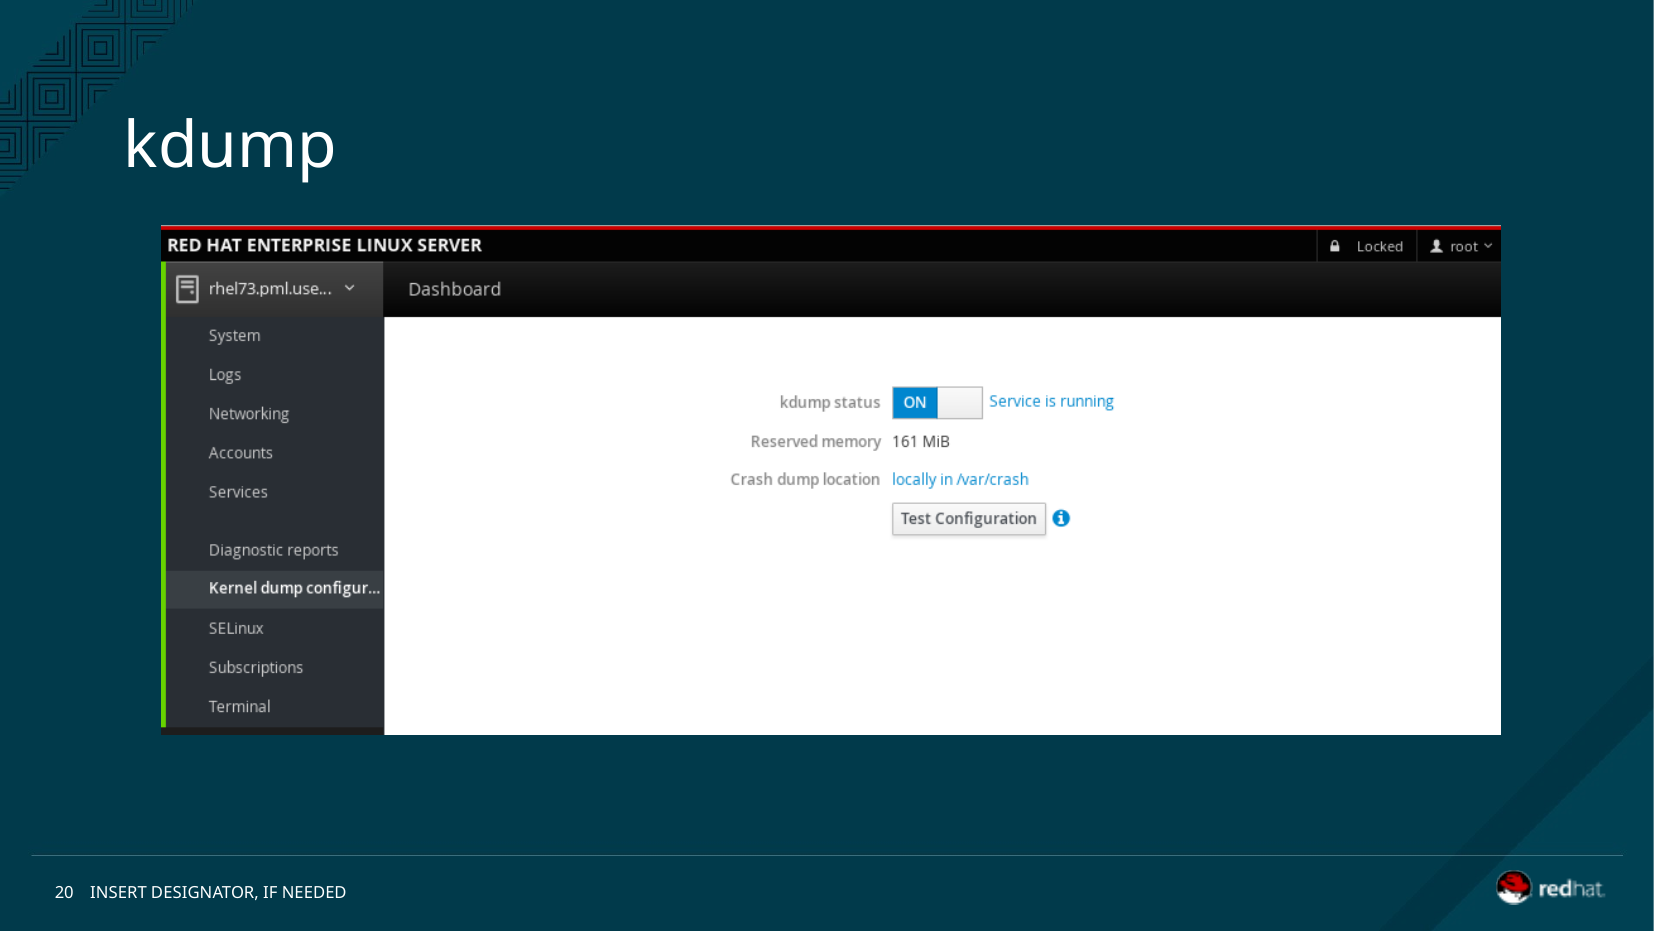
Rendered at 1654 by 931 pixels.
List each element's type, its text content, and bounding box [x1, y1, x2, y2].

picture [70, 33, 74, 61]
picture [1540, 879, 1605, 897]
title kdump [124, 0, 1530, 187]
picture [1497, 871, 1532, 904]
picture [162, 226, 1500, 734]
